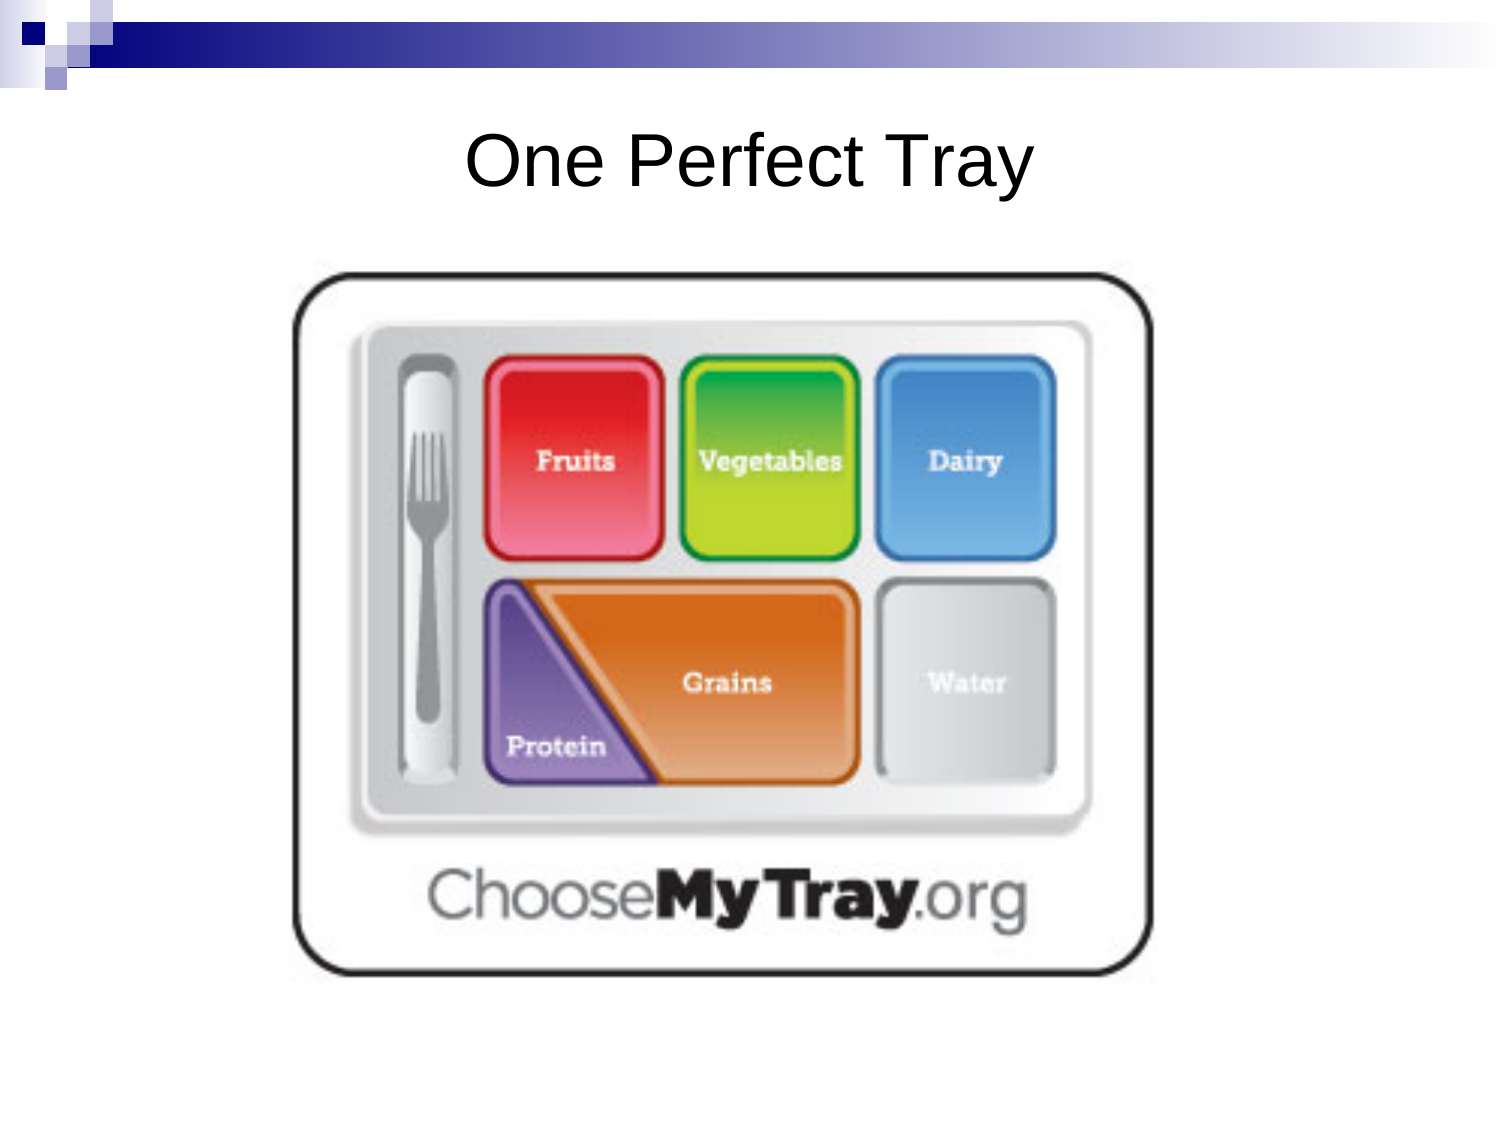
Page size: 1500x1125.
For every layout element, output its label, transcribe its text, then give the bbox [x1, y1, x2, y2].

title One Perfect Tray [75, 75, 1426, 238]
picture [122, 237, 1326, 1017]
